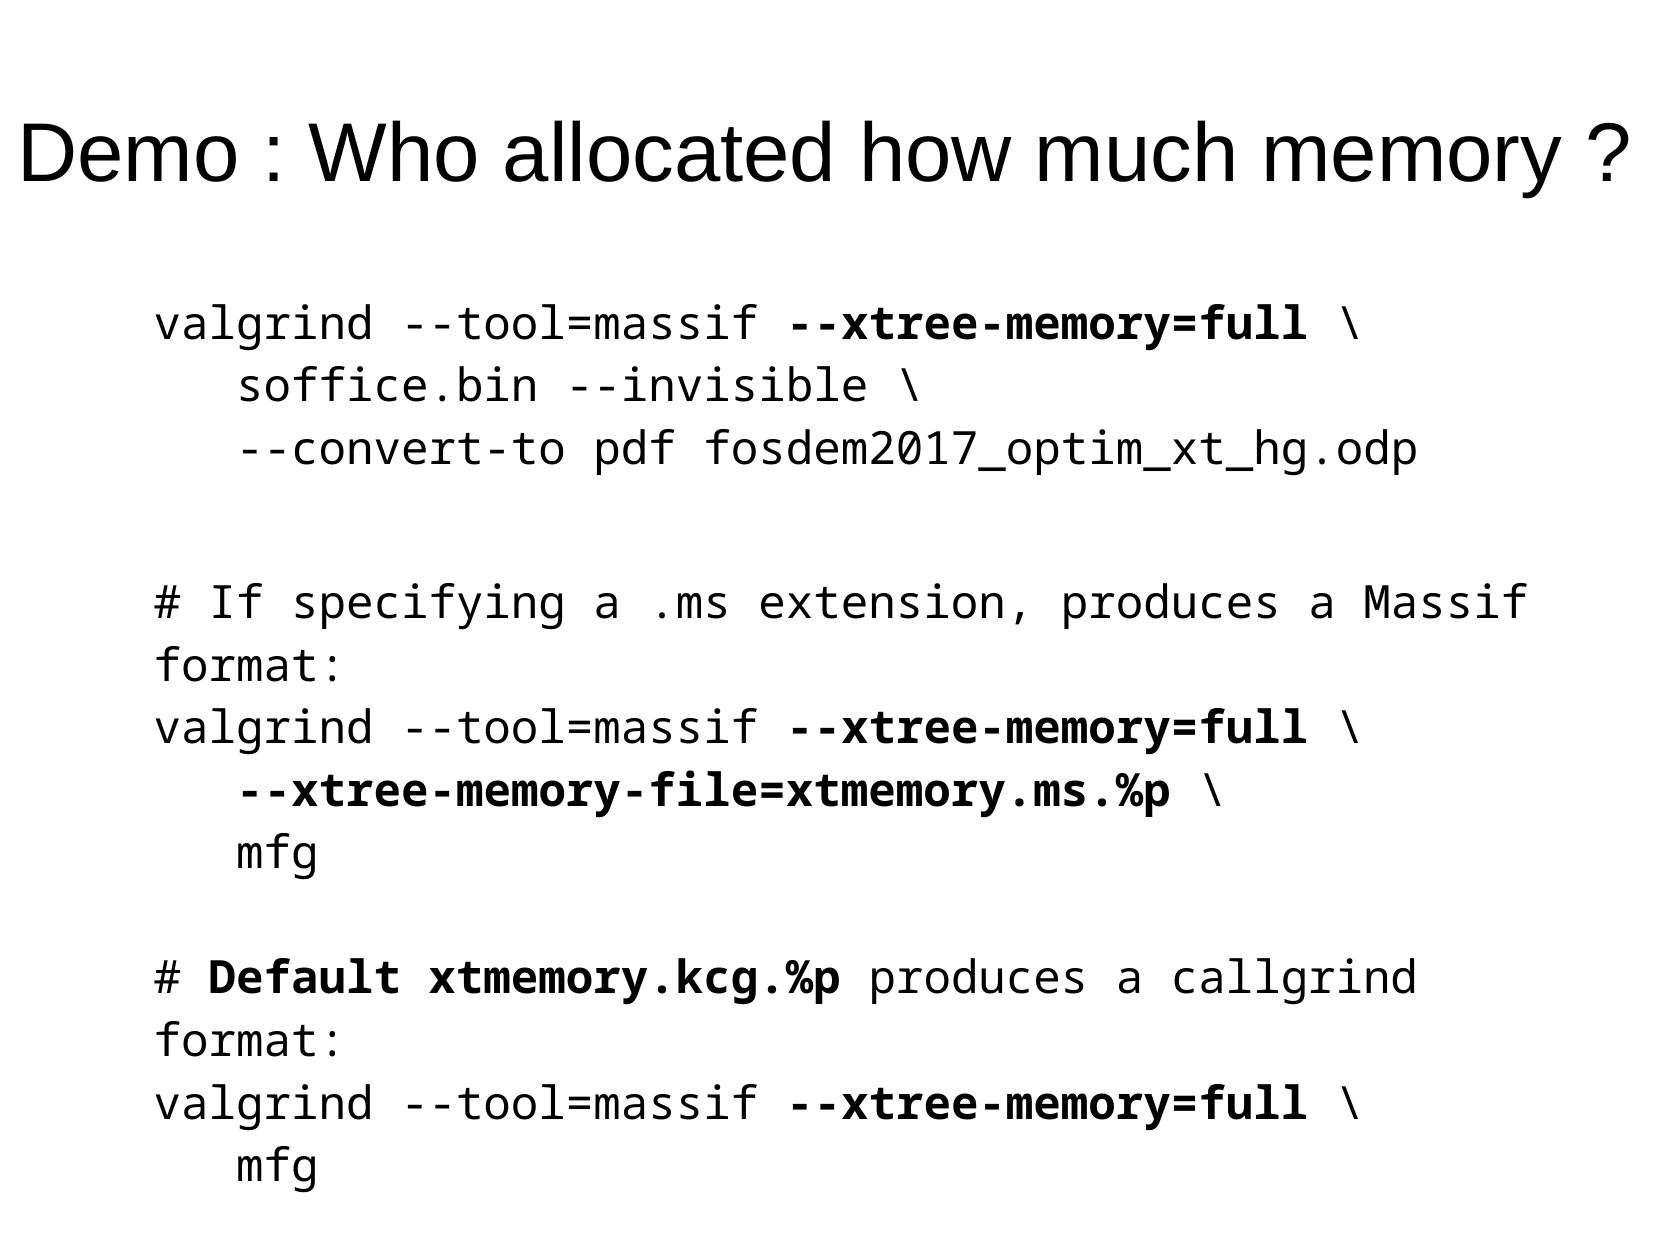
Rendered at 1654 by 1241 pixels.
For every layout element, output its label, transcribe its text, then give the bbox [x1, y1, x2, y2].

title Demo : Who allocated how much memory ? [15, 49, 1636, 257]
list valgrind --tool=massif --xtree-memory=full \ soffice.bin --invisible \ --convert-to pdf fosdem2017_optim_xt_hg.odp # If specifying a .ms extension, produces a Massif format: valgrind --tool=massif --xtree-memory=full \ --xtree-memory-file=xtmemory.ms.%p \ mfg # Default xtmemory.kcg.%p produces a callgrind format: valgrind --tool=massif --xtree-memory=full \ mfg [82, 290, 1571, 1186]
